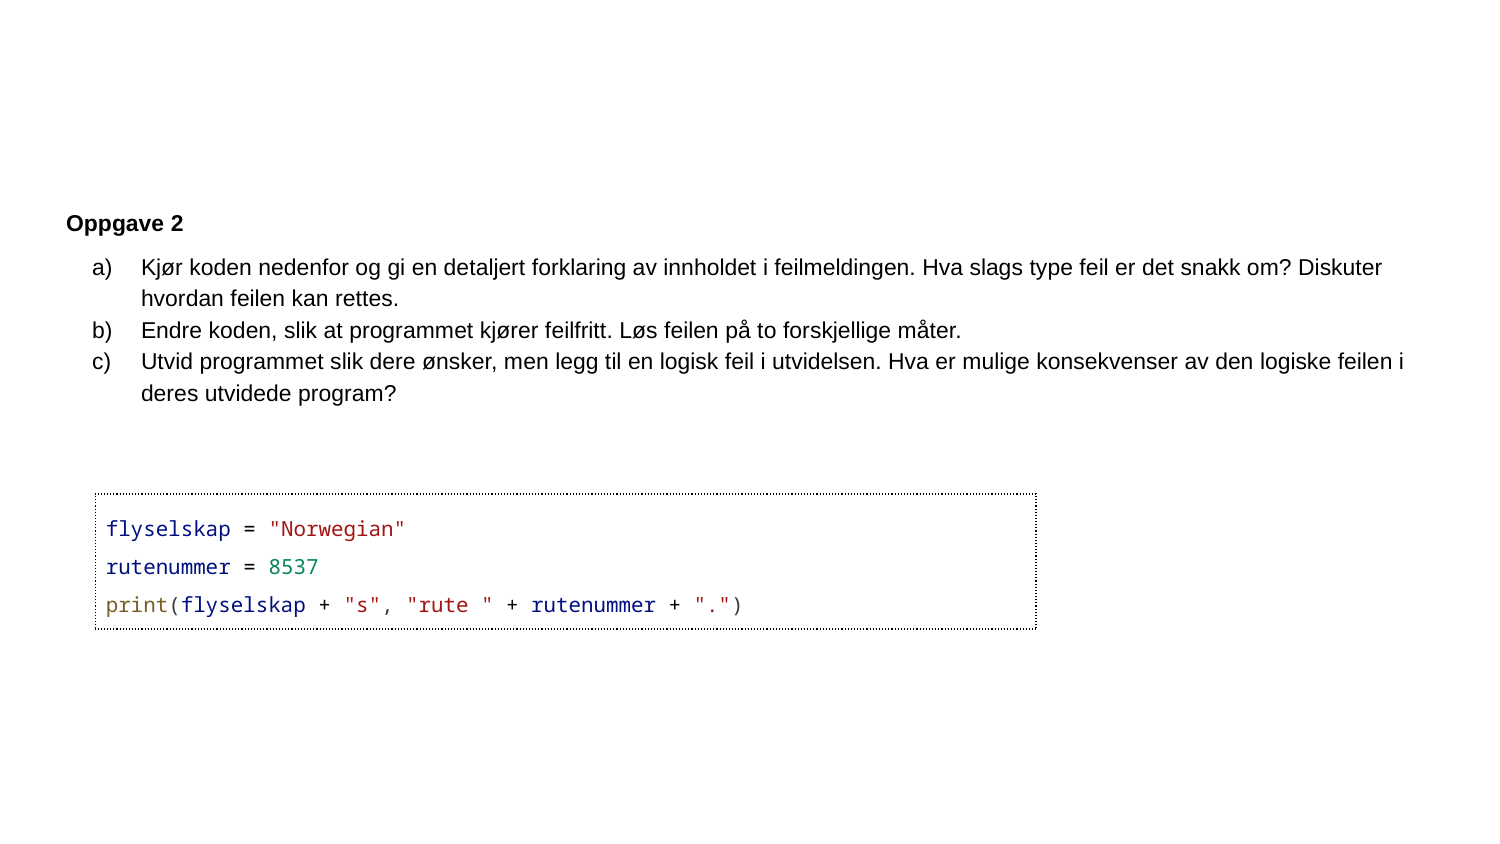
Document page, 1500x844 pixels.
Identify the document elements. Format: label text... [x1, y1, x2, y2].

table_header flyselskap = "Norwegian" rutenummer = 8537 print(flyselskap + "s", "rute " + rutenummer + ".") [95, 494, 1036, 629]
list Oppgave 2 Kjør koden nedenfor og gi en detaljert forklaring av innholdet i feilmeldingen. Hva slags type feil er det snakk om? Diskuter hvordan feilen kan rettes. Endre koden, slik at programmet kjører feilfritt. Løs feilen på to forskjellige måter. Utvid programmet slik dere ønsker, men legg til en logisk feil i utvidelsen. Hva er mulige konsekvenser av den logiske feilen i deres utvidede program? [51, 189, 1449, 750]
